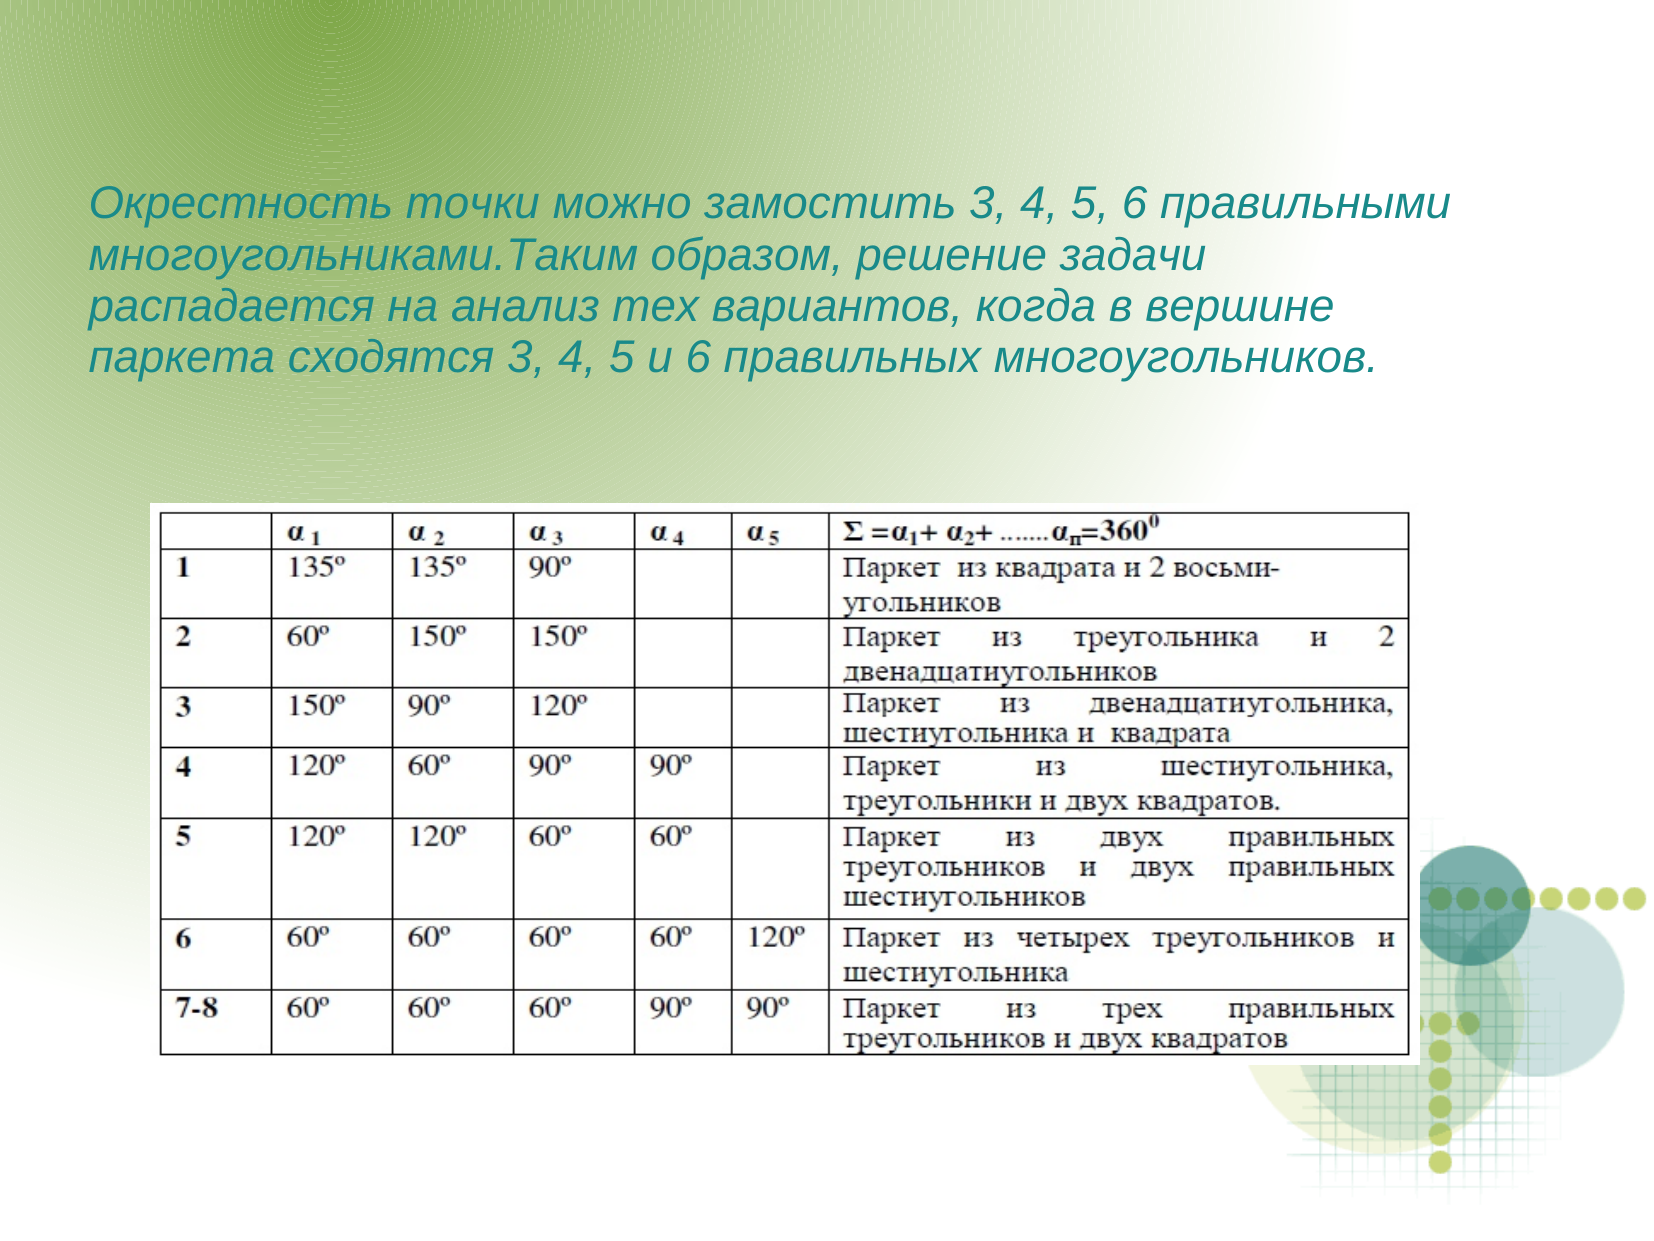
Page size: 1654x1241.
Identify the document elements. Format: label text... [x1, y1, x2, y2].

list Окрестность точки можно замостить 3, 4, 5, 6 правильными многоугольниками.Таким образом, решение задачи распадается на анализ тех вариантов, когда в вершине паркета сходятся 3, 4, 5 и 6 правильных многоугольников. [88, 177, 1501, 550]
list [121, 344, 1534, 1169]
picture [150, 503, 1420, 1065]
picture [1224, 792, 1654, 1211]
